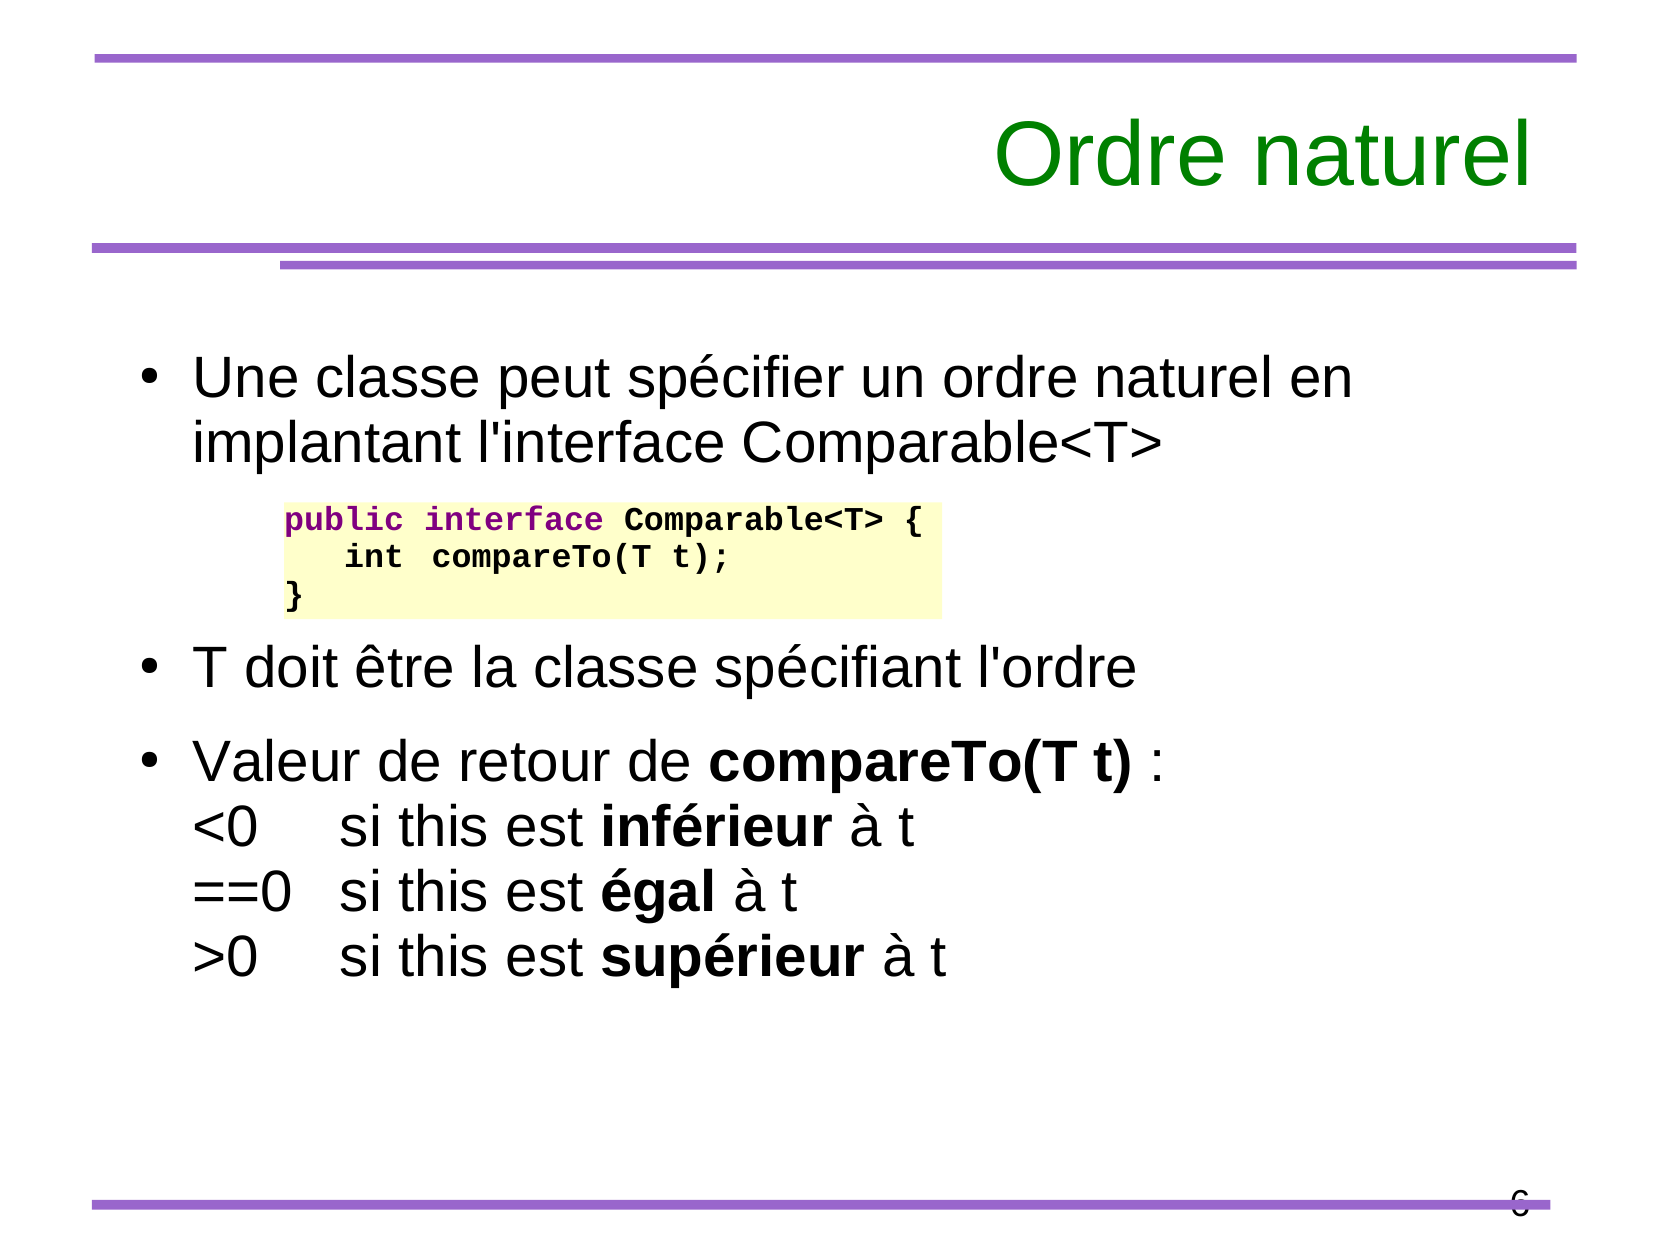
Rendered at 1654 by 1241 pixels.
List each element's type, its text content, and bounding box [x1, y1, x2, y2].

title Ordre naturel [121, 49, 1534, 257]
text_box public interface Comparable<T> { int compareTo(T t); } [284, 502, 943, 620]
list Une classe peut spécifier un ordre naturel en implantant l'interface Comparable<T> T doit être la classe spécifiant l'ordre Valeur de retour de compareTo(T t) : <0 si this est inférieur à t ==0 si this est égal à t >0 si this est supérieur à t [121, 344, 1534, 1127]
